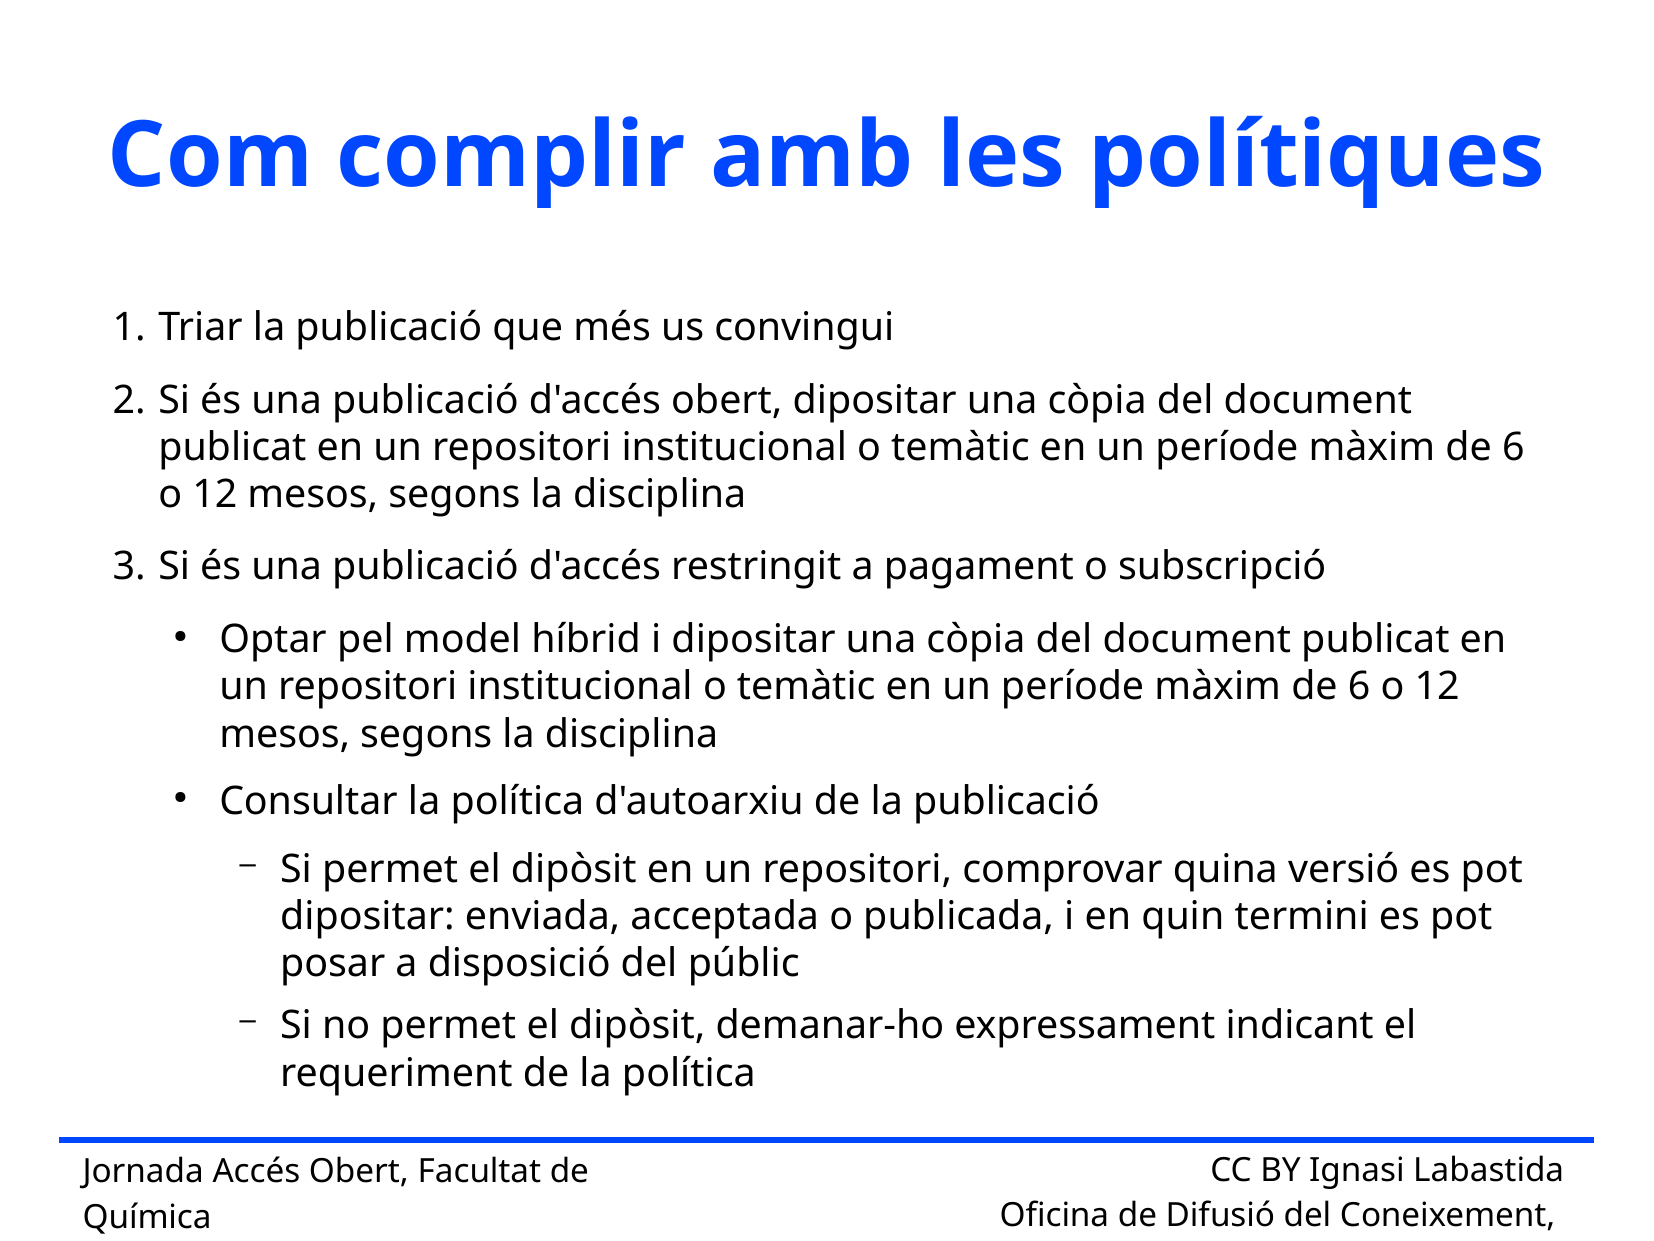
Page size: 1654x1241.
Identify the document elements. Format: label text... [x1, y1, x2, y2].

title Com complir amb les polítiques [82, 49, 1571, 257]
list Triar la publicació que més us convingui Si és una publicació d'accés obert, dipositar una còpia del document publicat en un repositori institucional o temàtic en un període màxim de 6 o 12 mesos, segons la disciplina Si és una publicació d'accés restringit a pagament o subscripció Optar pel model híbrid i dipositar una còpia del document publicat en un repositori institucional o temàtic en un període màxim de 6 o 12 mesos, segons la disciplina Consultar la política d'autoarxiu de la publicació Si permet el dipòsit en un repositori, comprovar quina versió es pot dipositar: enviada, acceptada o publicada, i en quin termini es pot posar a disposició del públic Si no permet el dipòsit, demanar-ho expressament indicant el requeriment de la política [82, 290, 1571, 1109]
